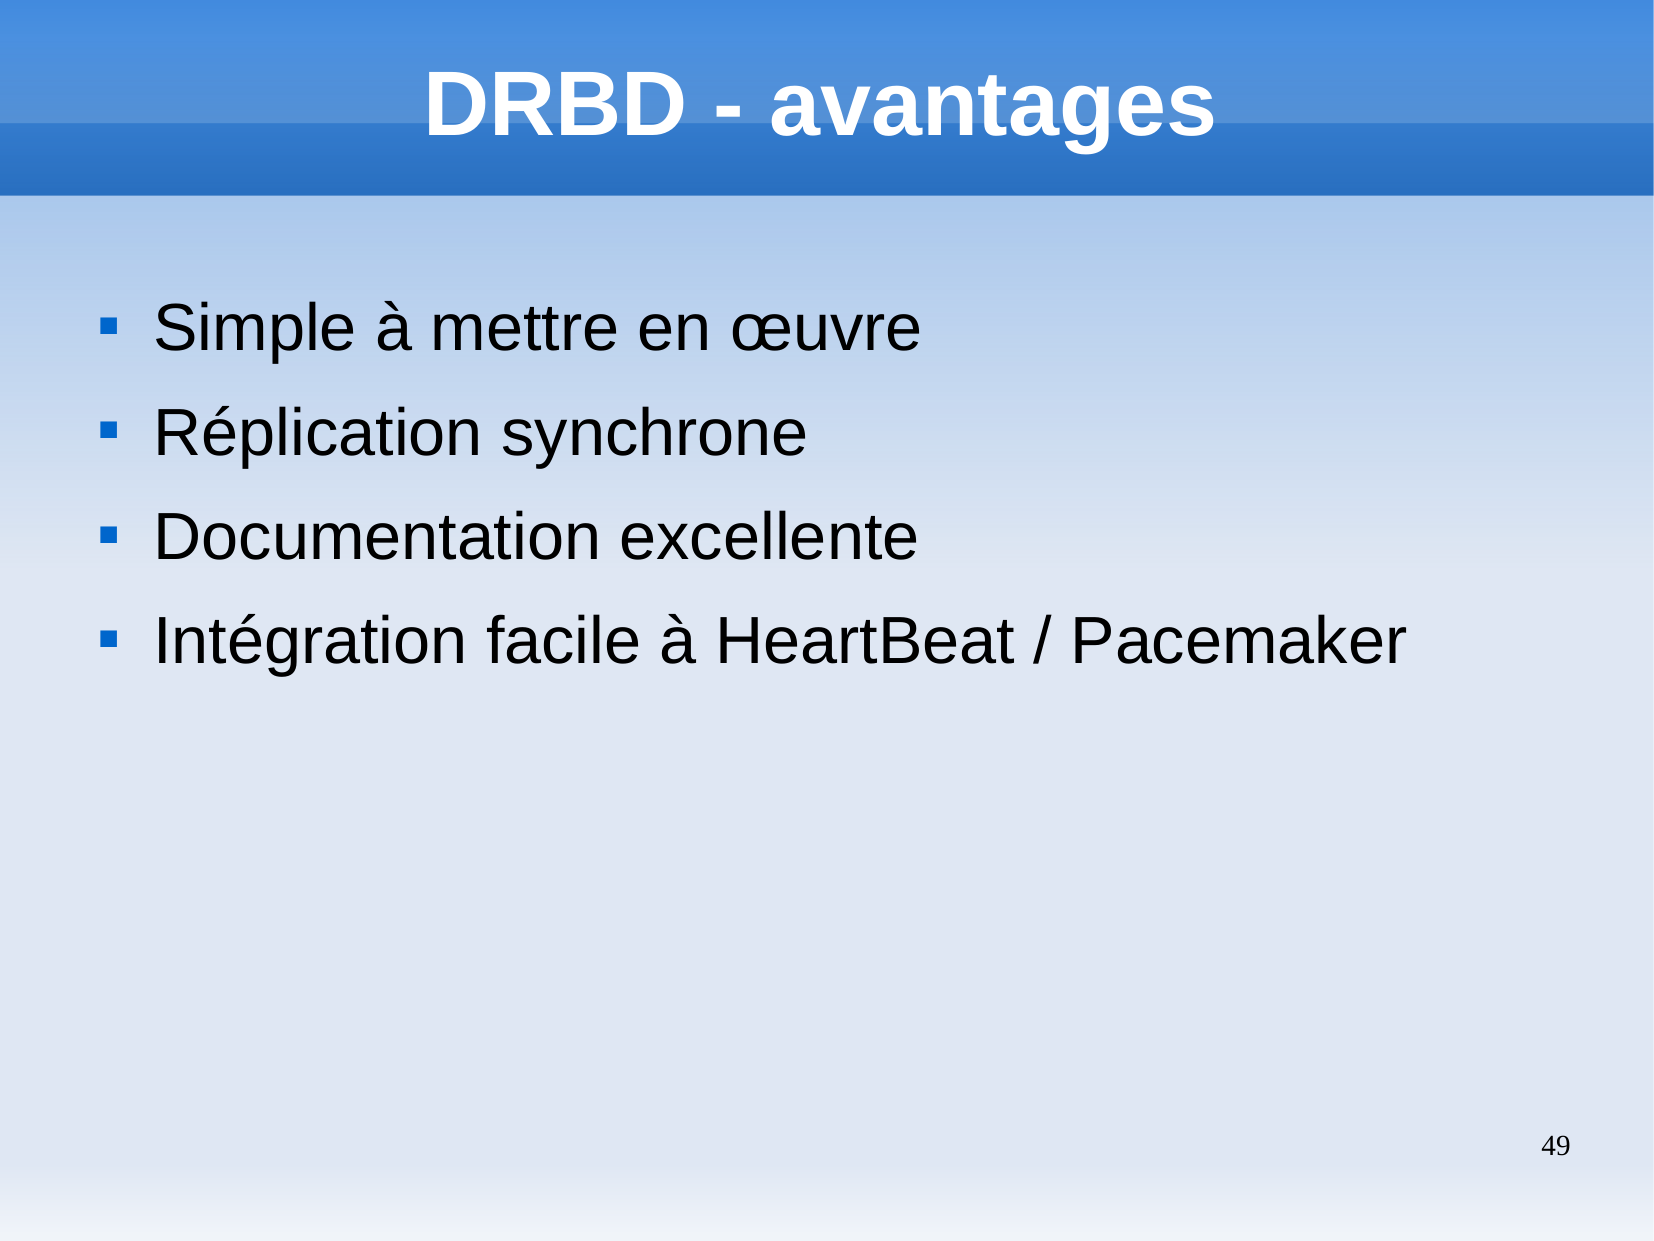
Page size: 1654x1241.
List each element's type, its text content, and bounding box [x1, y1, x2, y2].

list Simple à mettre en œuvre Réplication synchrone Documentation excellente Intégration facile à HeartBeat / Pacemaker [82, 290, 1571, 1094]
title DRBD - avantages [76, 7, 1565, 200]
picture [0, 0, 1654, 1241]
